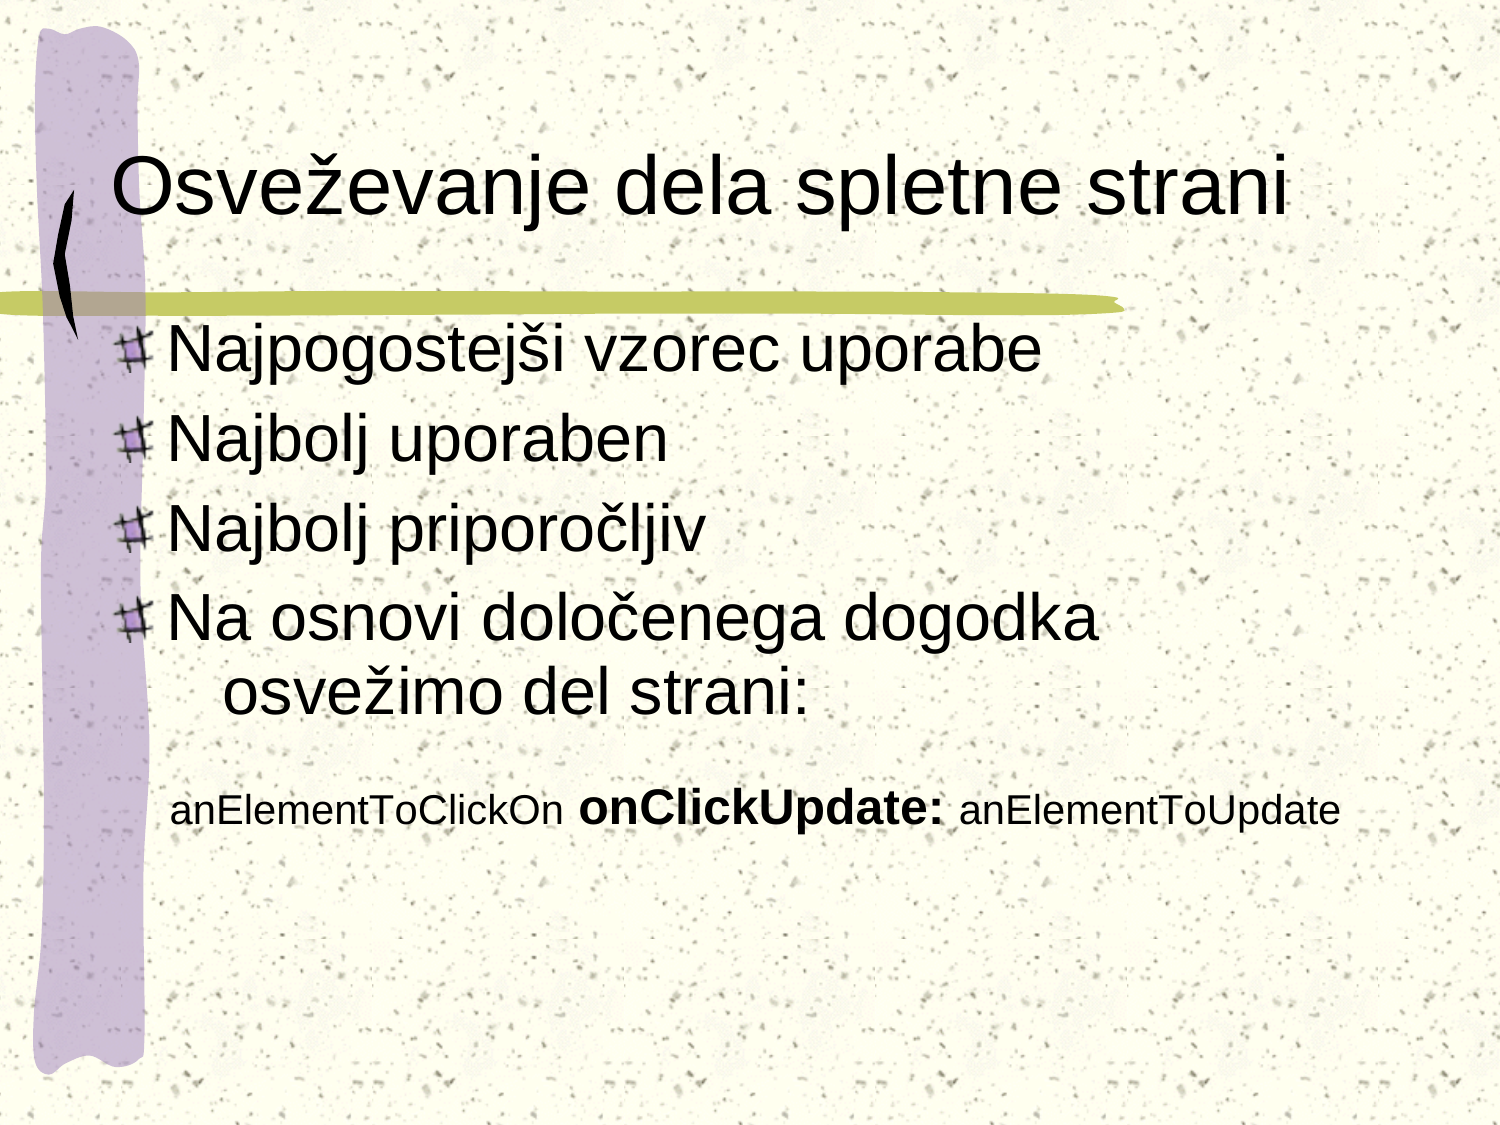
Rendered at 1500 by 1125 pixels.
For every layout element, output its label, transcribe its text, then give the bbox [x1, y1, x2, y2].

picture [0, 0, 1500, 1125]
list Najpogostejši vzorec uporabe Najbolj uporaben Najbolj priporočljiv Na osnovi določenega dogodka osvežimo del strani: [110, 312, 1392, 1022]
title Osveževanje dela spletne strani [110, 93, 1392, 282]
text_box [412, 863, 418, 920]
text_box anElementToClickOn onClickUpdate: anElementToUpdate [169, 778, 1343, 843]
